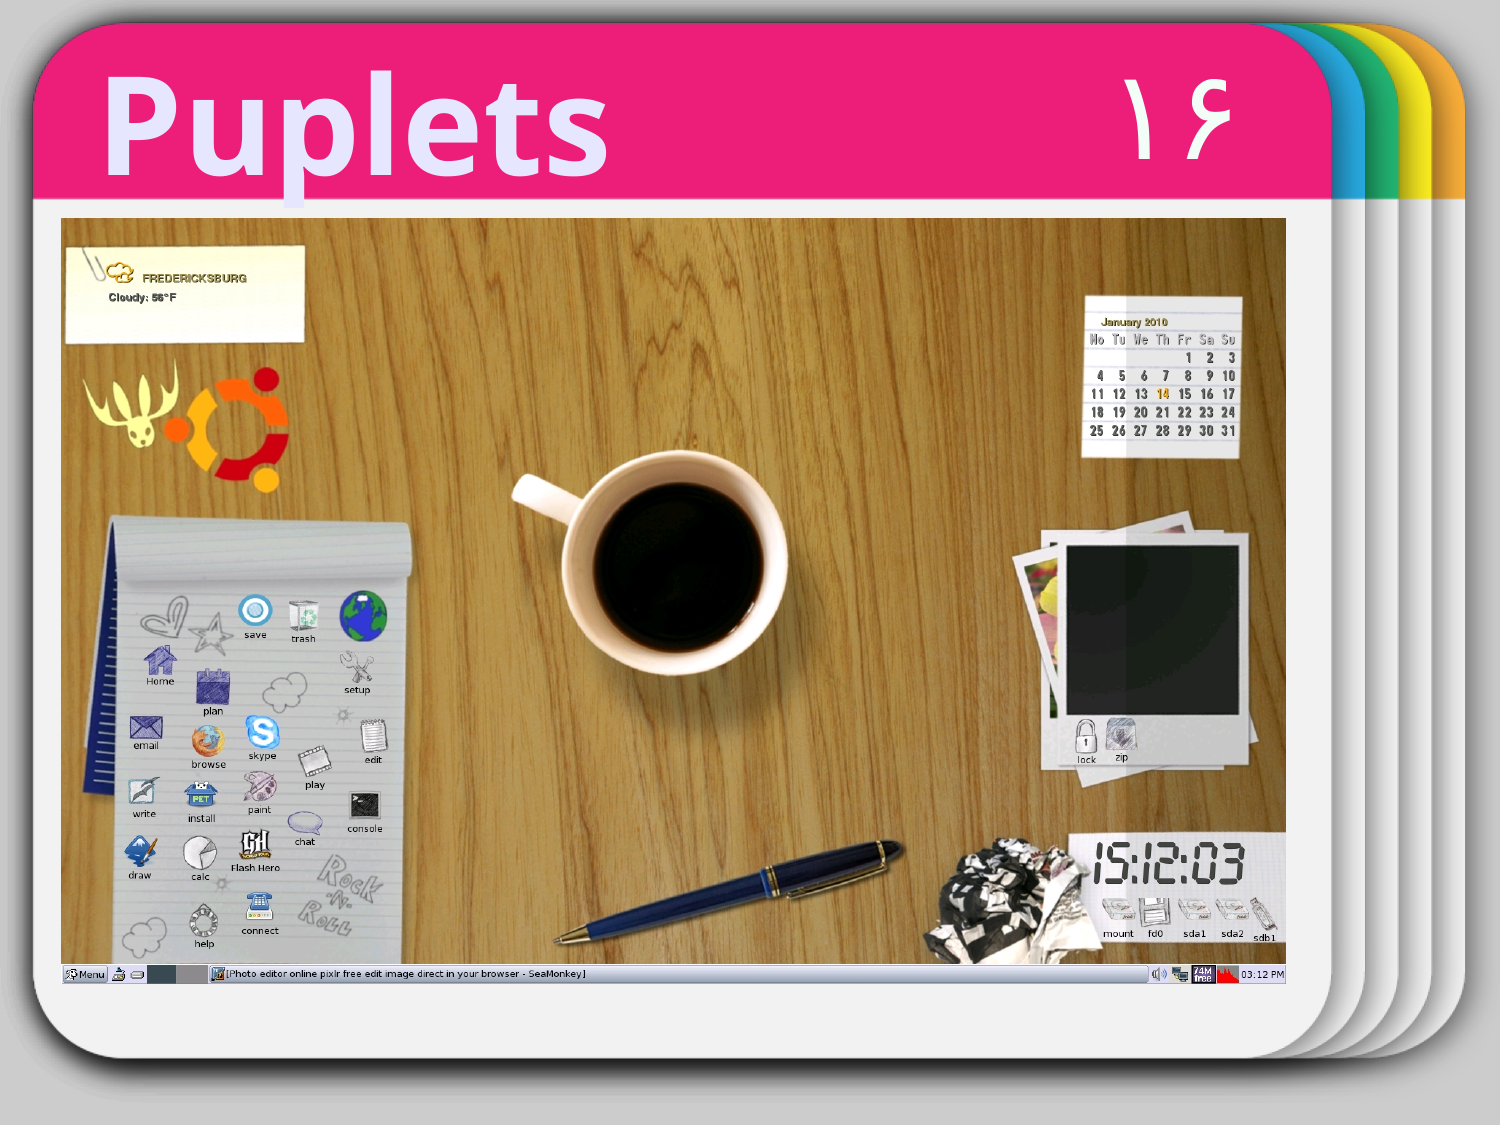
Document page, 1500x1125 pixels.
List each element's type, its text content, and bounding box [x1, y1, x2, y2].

picture [0, 0, 1500, 1125]
text_box Puplets [82, 30, 983, 211]
text_box ۱۶ [1087, 27, 1263, 193]
